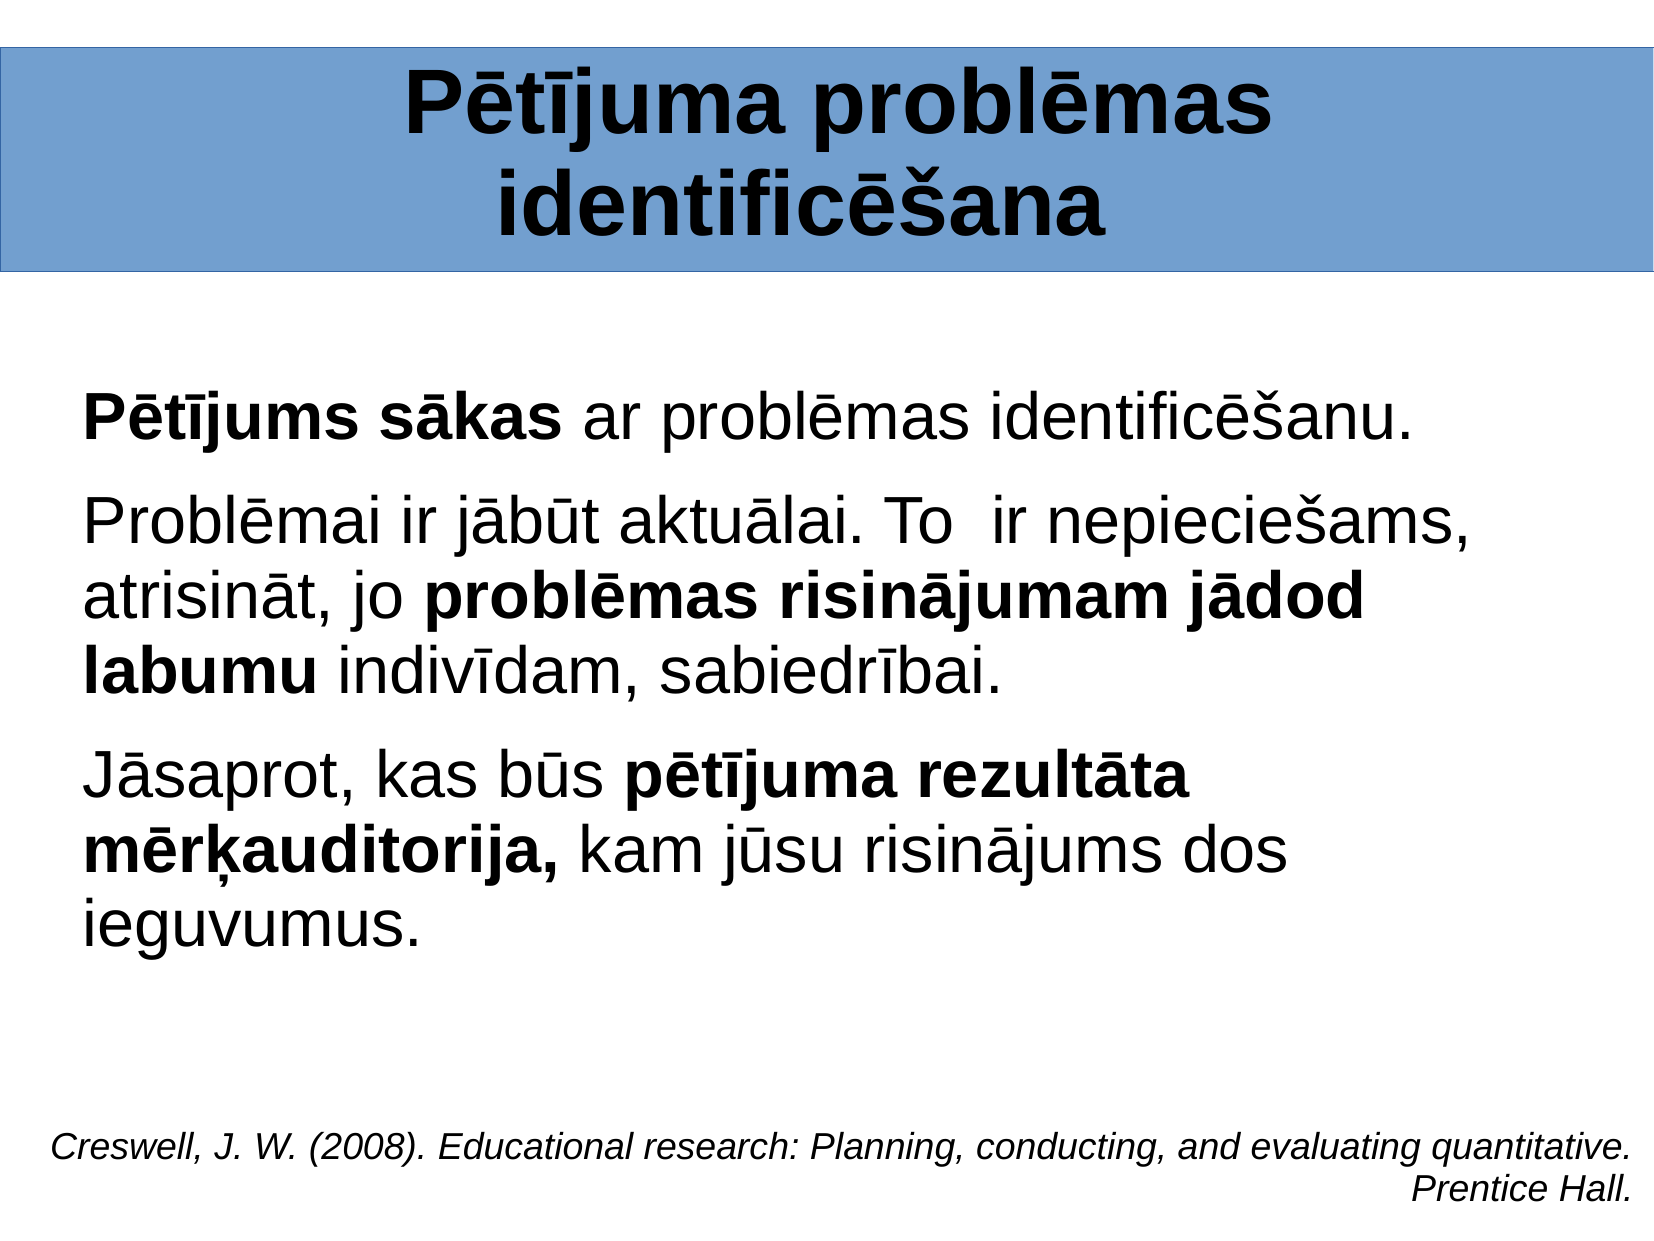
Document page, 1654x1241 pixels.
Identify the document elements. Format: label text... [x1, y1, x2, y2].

list Pētījums sākas ar problēmas identificēšanu. Problēmai ir jābūt aktuālai. To ir nepieciešams, atrisināt, jo problēmas risinājumam jādod labumu indivīdam, sabiedrībai. Jāsaprot, kas būs pētījuma rezultāta mērķauditorija, kam jūsu risinājums dos ieguvumus. [82, 378, 1619, 1099]
title Pētījuma problēmas identificēšana [82, 49, 1571, 257]
text_box [0, 47, 1654, 272]
text_box Creswell, J. W. (2008). Educational research: Planning, conducting, and evaluating quantitative. Prentice Hall. [35, 1117, 1649, 1217]
